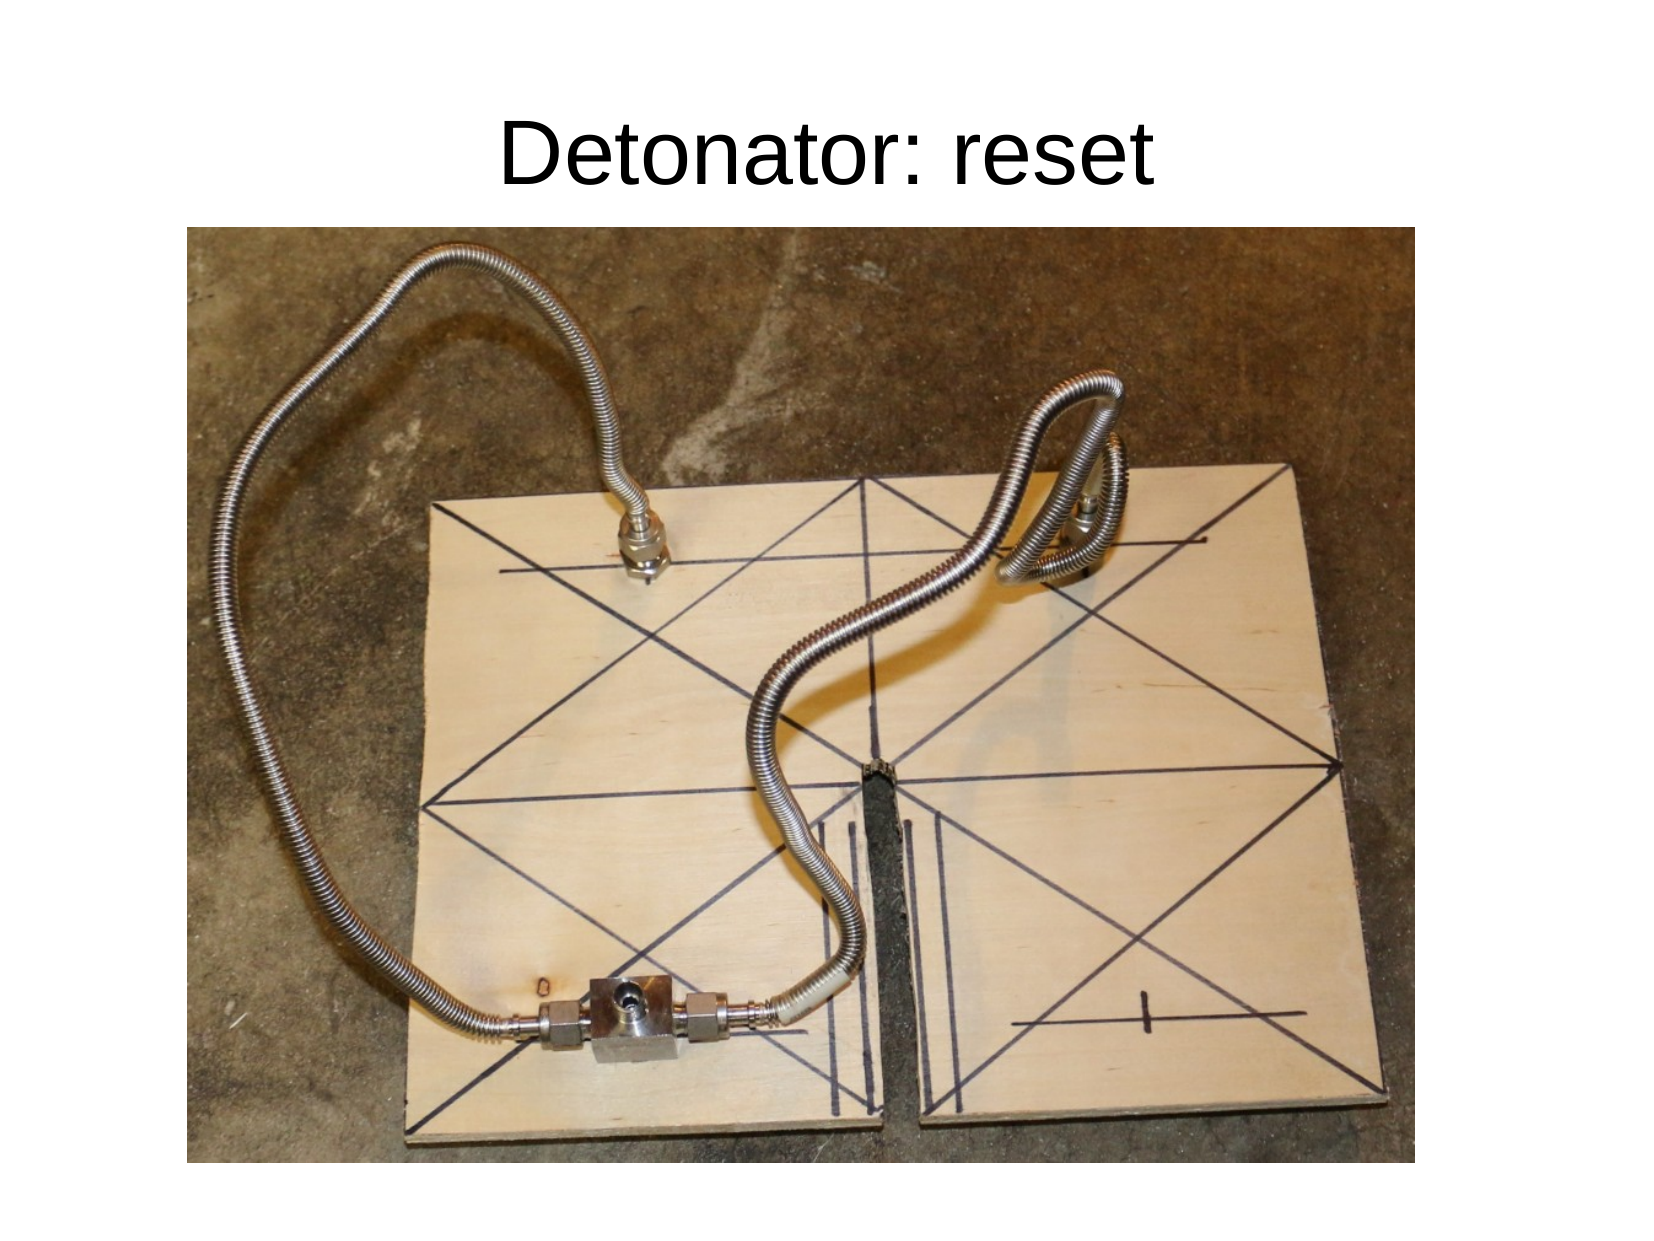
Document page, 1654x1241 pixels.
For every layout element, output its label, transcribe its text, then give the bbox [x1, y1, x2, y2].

title Detonator: reset [82, 49, 1571, 257]
picture [187, 227, 1415, 1163]
